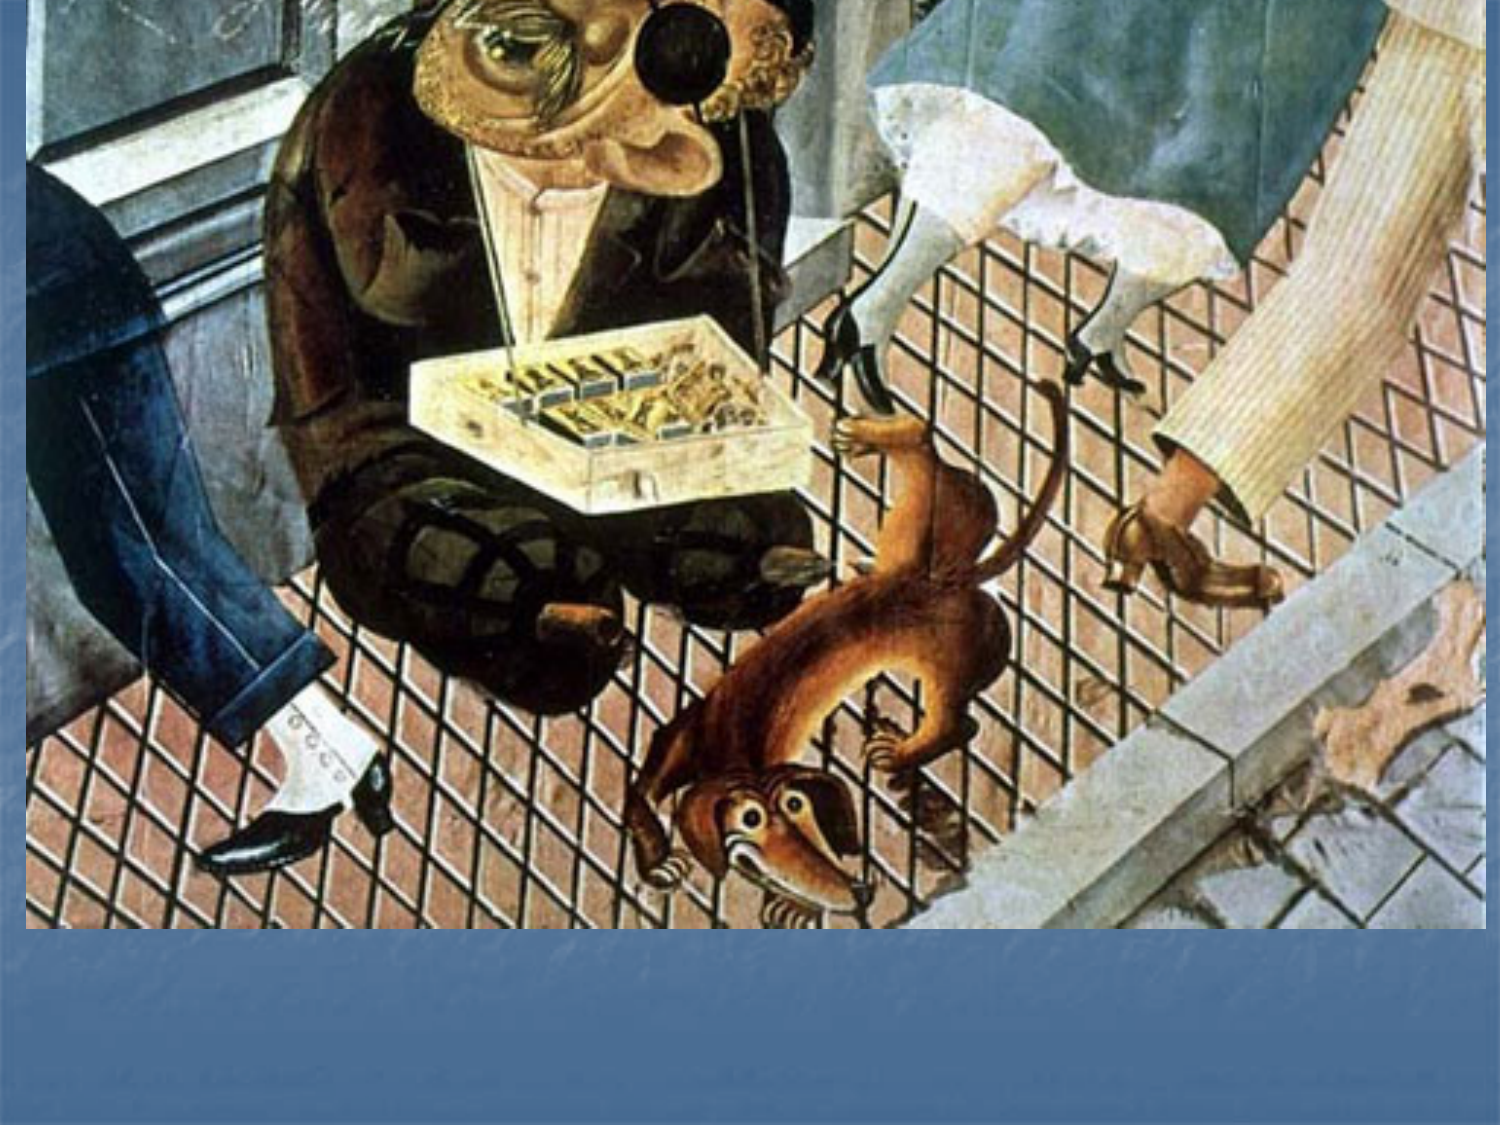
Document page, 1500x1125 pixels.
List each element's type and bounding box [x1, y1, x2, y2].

picture [26, 0, 1486, 929]
